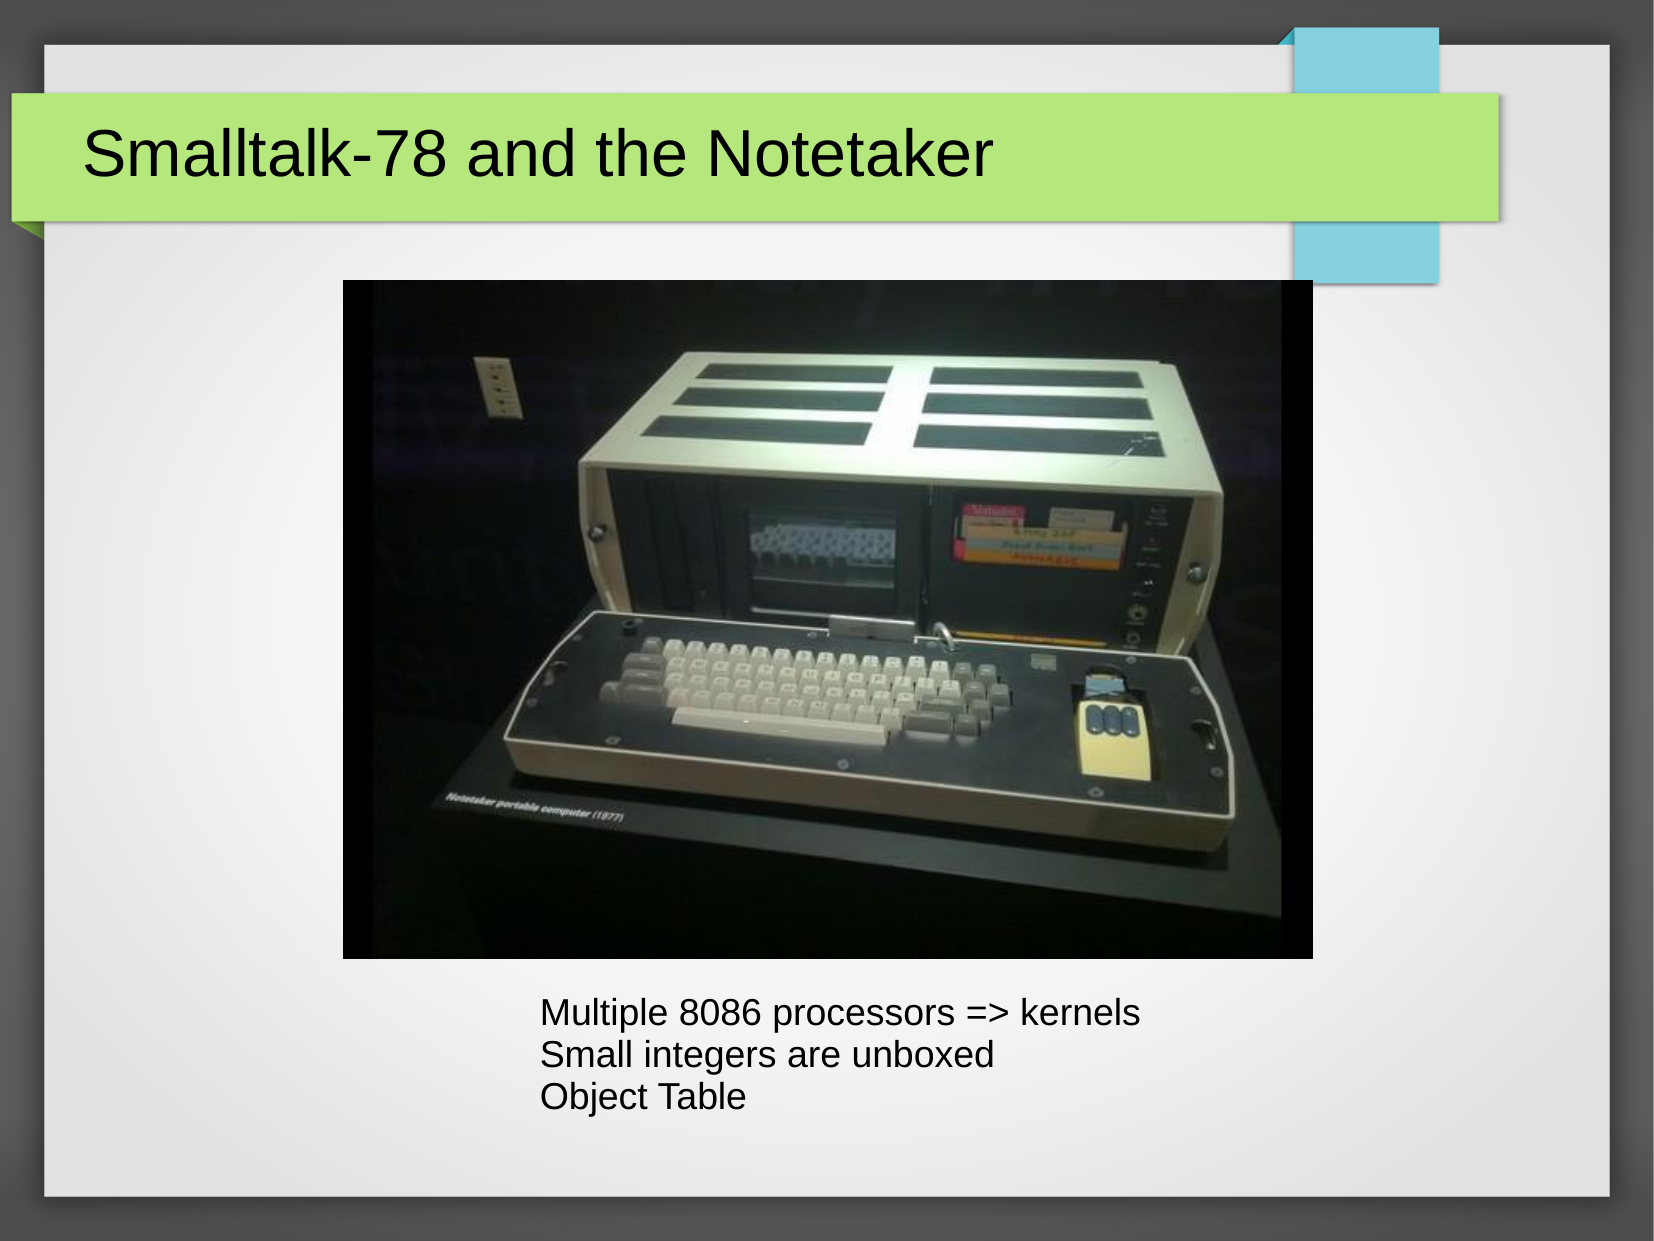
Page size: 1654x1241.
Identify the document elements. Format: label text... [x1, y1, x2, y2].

text_box Multiple 8086 processors => kernels Small integers are unboxed Object Table [525, 984, 1261, 1126]
picture [0, 0, 1654, 1241]
title Smalltalk-78 and the Notetaker [82, 94, 1264, 213]
